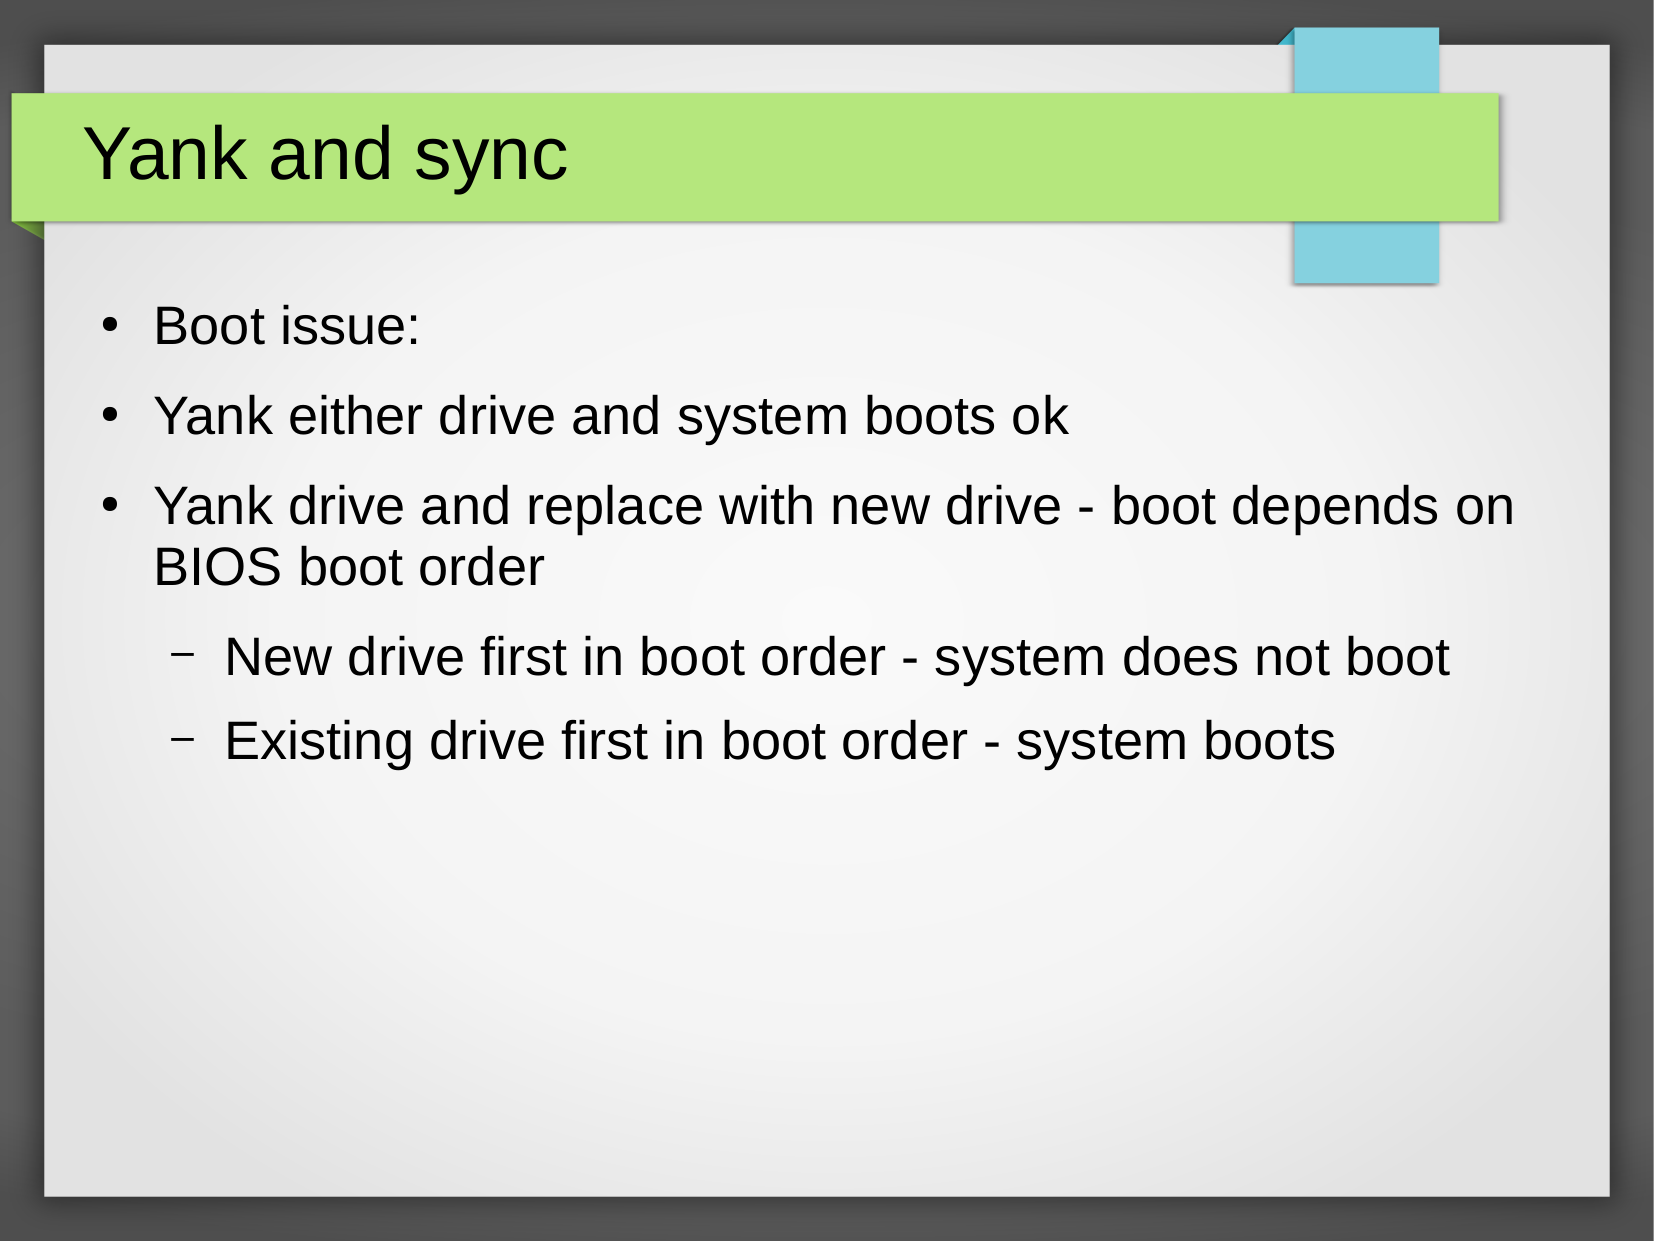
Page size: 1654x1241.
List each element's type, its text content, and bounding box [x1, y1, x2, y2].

picture [0, 0, 1654, 1241]
title Yank and sync [82, 94, 1264, 213]
list Boot issue: Yank either drive and system boots ok Yank drive and replace with new drive - boot depends on BIOS boot order New drive first in boot order - system does not boot Existing drive first in boot order - system boots [82, 295, 1571, 1015]
